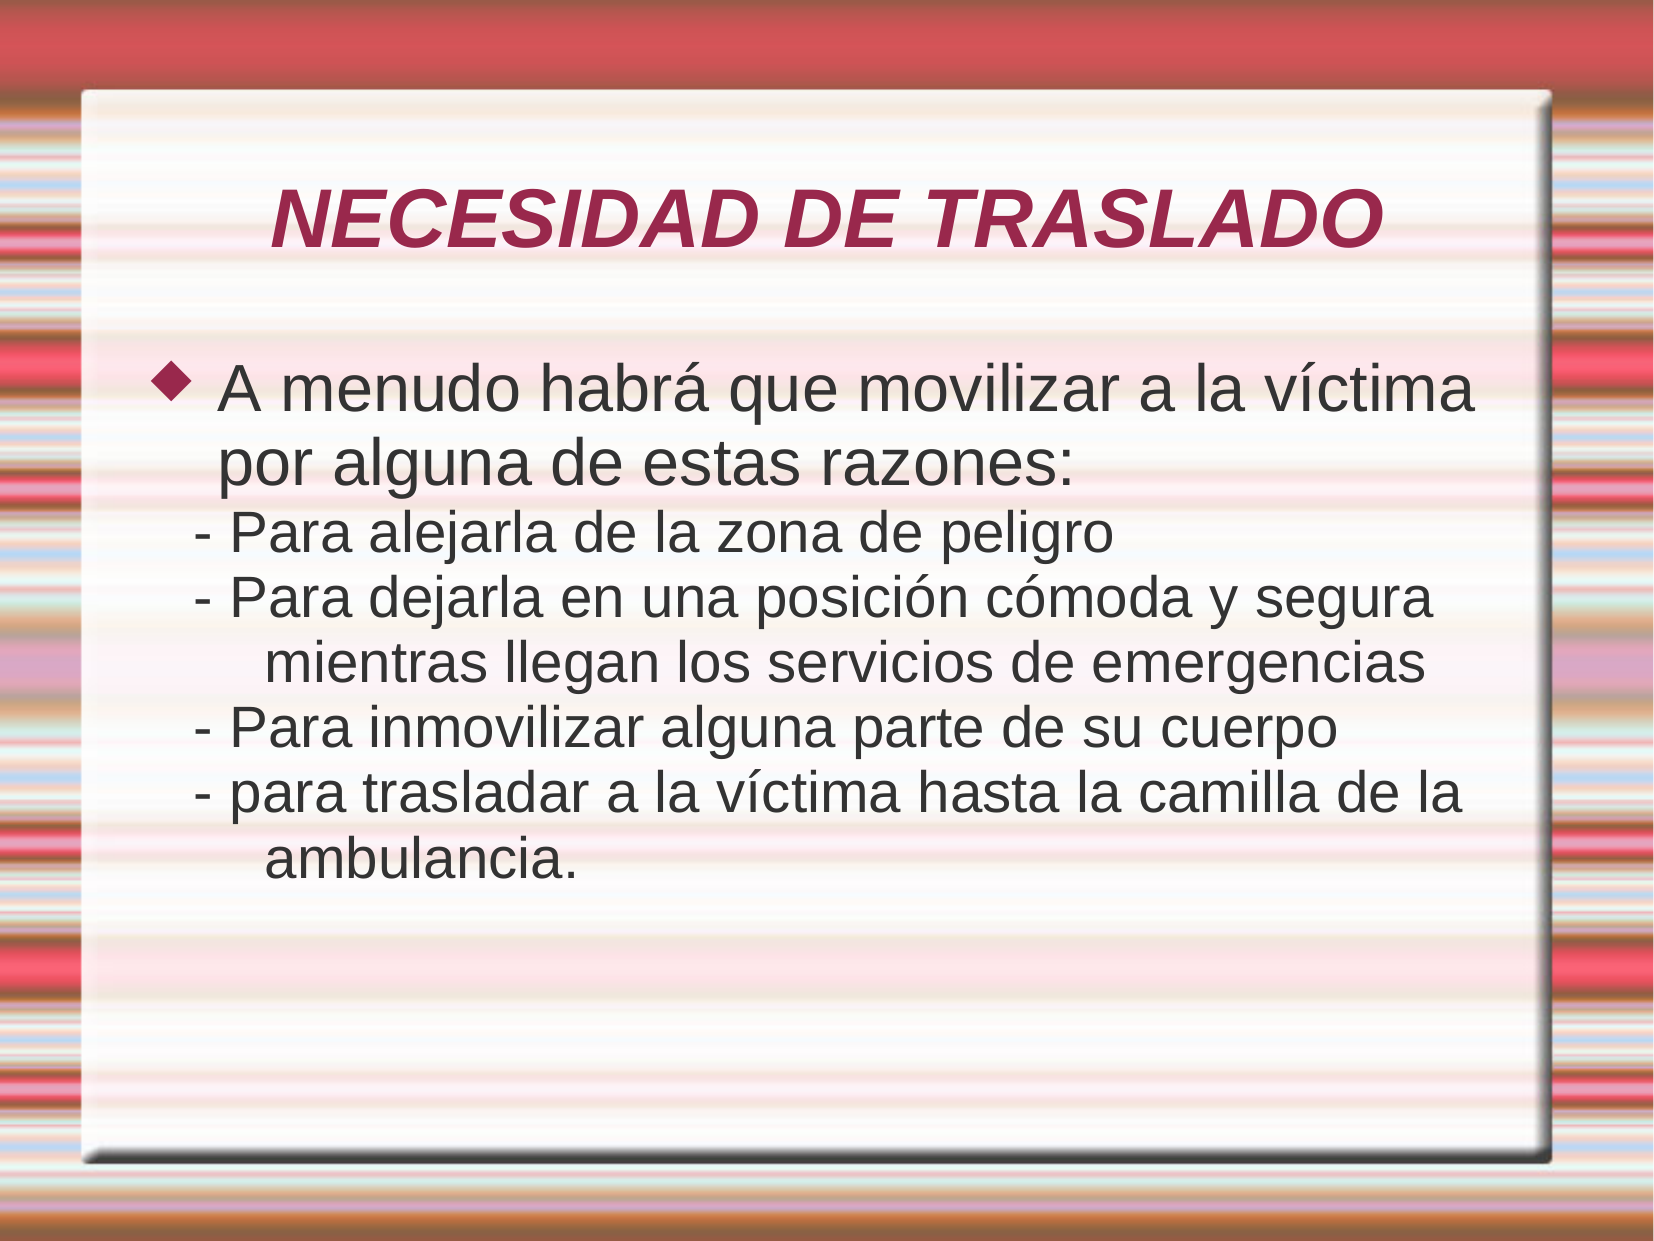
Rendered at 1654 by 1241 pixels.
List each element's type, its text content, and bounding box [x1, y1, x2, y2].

picture [0, 0, 1654, 1241]
title NECESIDAD DE TRASLADO [121, 114, 1534, 322]
list A menudo habrá que movilizar a la víctima por alguna de estas razones: - Para alejarla de la zona de peligro - Para dejarla en una posición cómoda y segura mientras llegan los servicios de emergencias - Para inmovilizar alguna parte de su cuerpo - para trasladar a la víctima hasta la camilla de la ambulancia. [134, 350, 1516, 1132]
